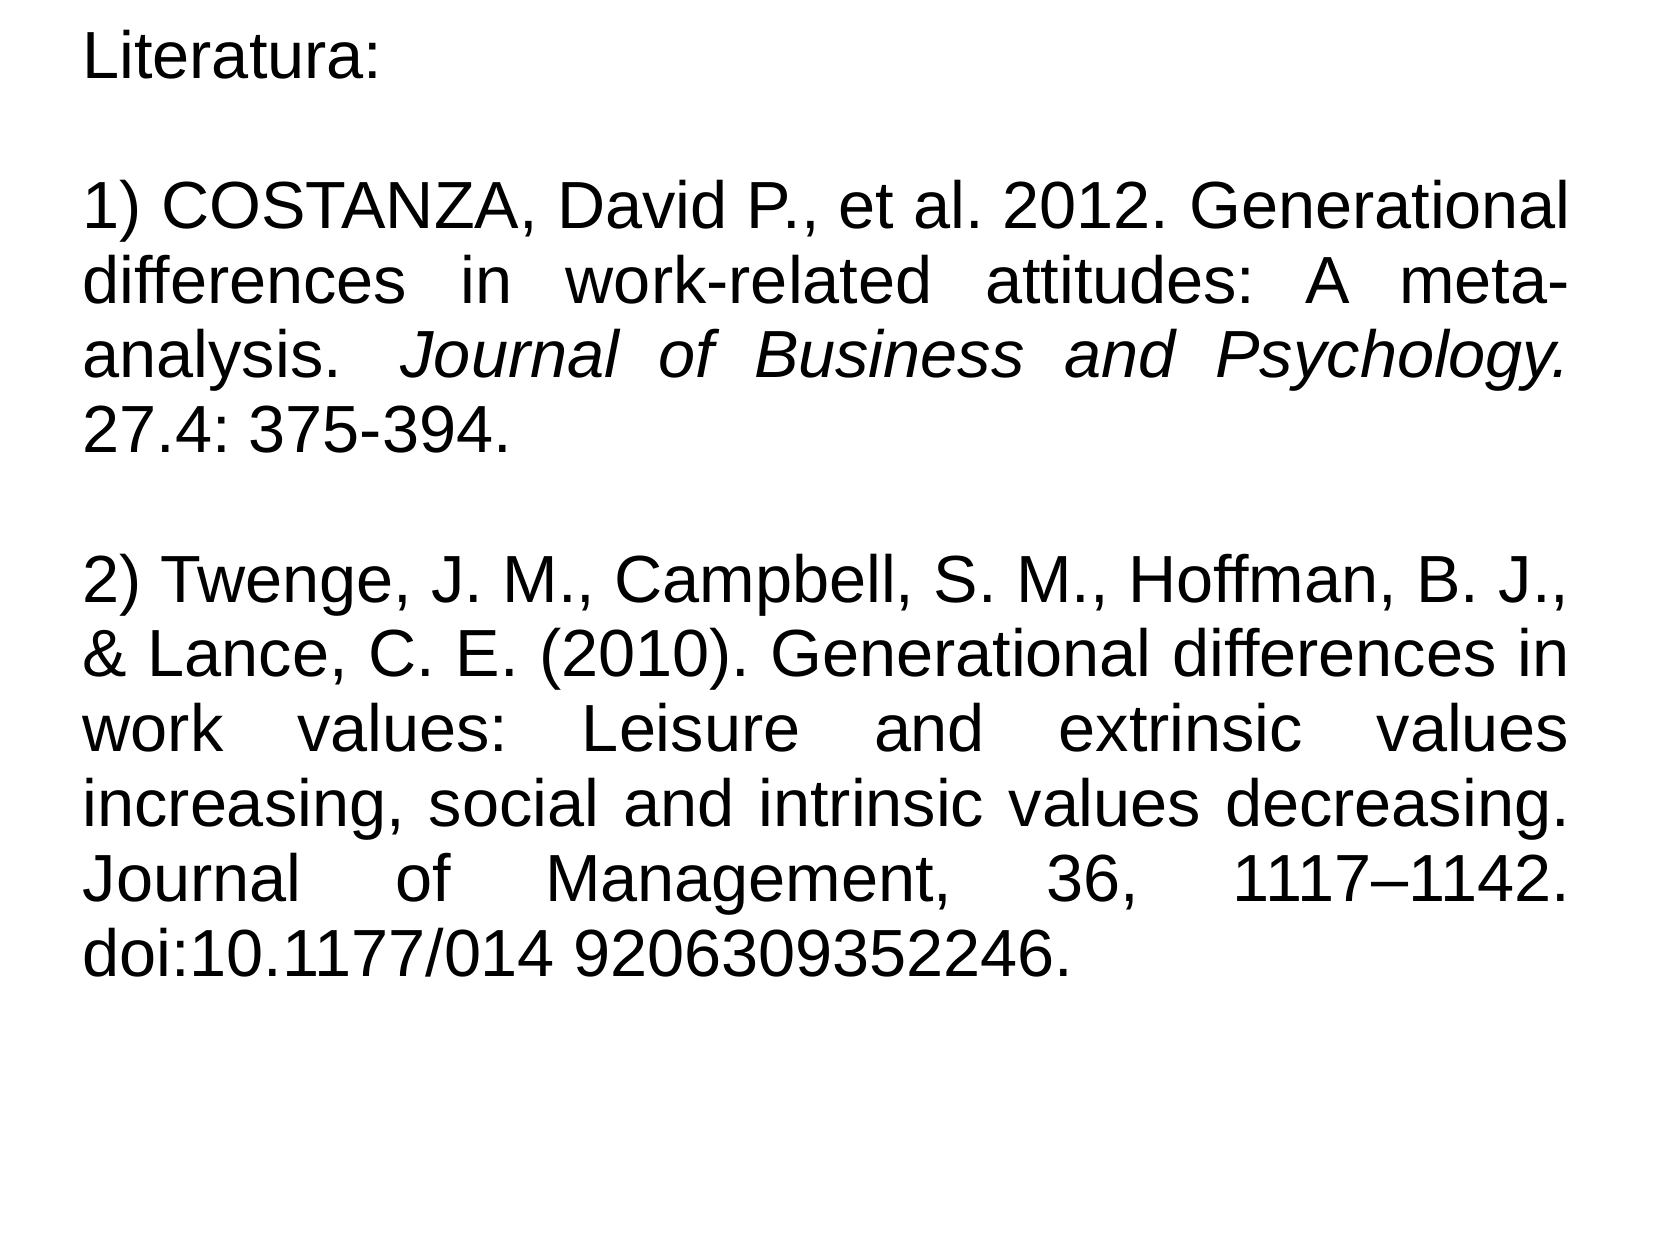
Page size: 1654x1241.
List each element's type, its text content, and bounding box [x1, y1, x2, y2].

subtitle Literatura: 1) COSTANZA, David P., et al. 2012. Generational differences in work-related attitudes: A meta-analysis. Journal of Business and Psychology. 27.4: 375-394. 2) Twenge, J. M., Campbell, S. M., Hoffman, B. J., & Lance, C. E. (2010). Generational differences in work values: Leisure and extrinsic values increasing, social and intrinsic values decreasing. Journal of Management, 36, 1117–1142. doi:10.1177/014 9206309352246. [82, 18, 1571, 1140]
